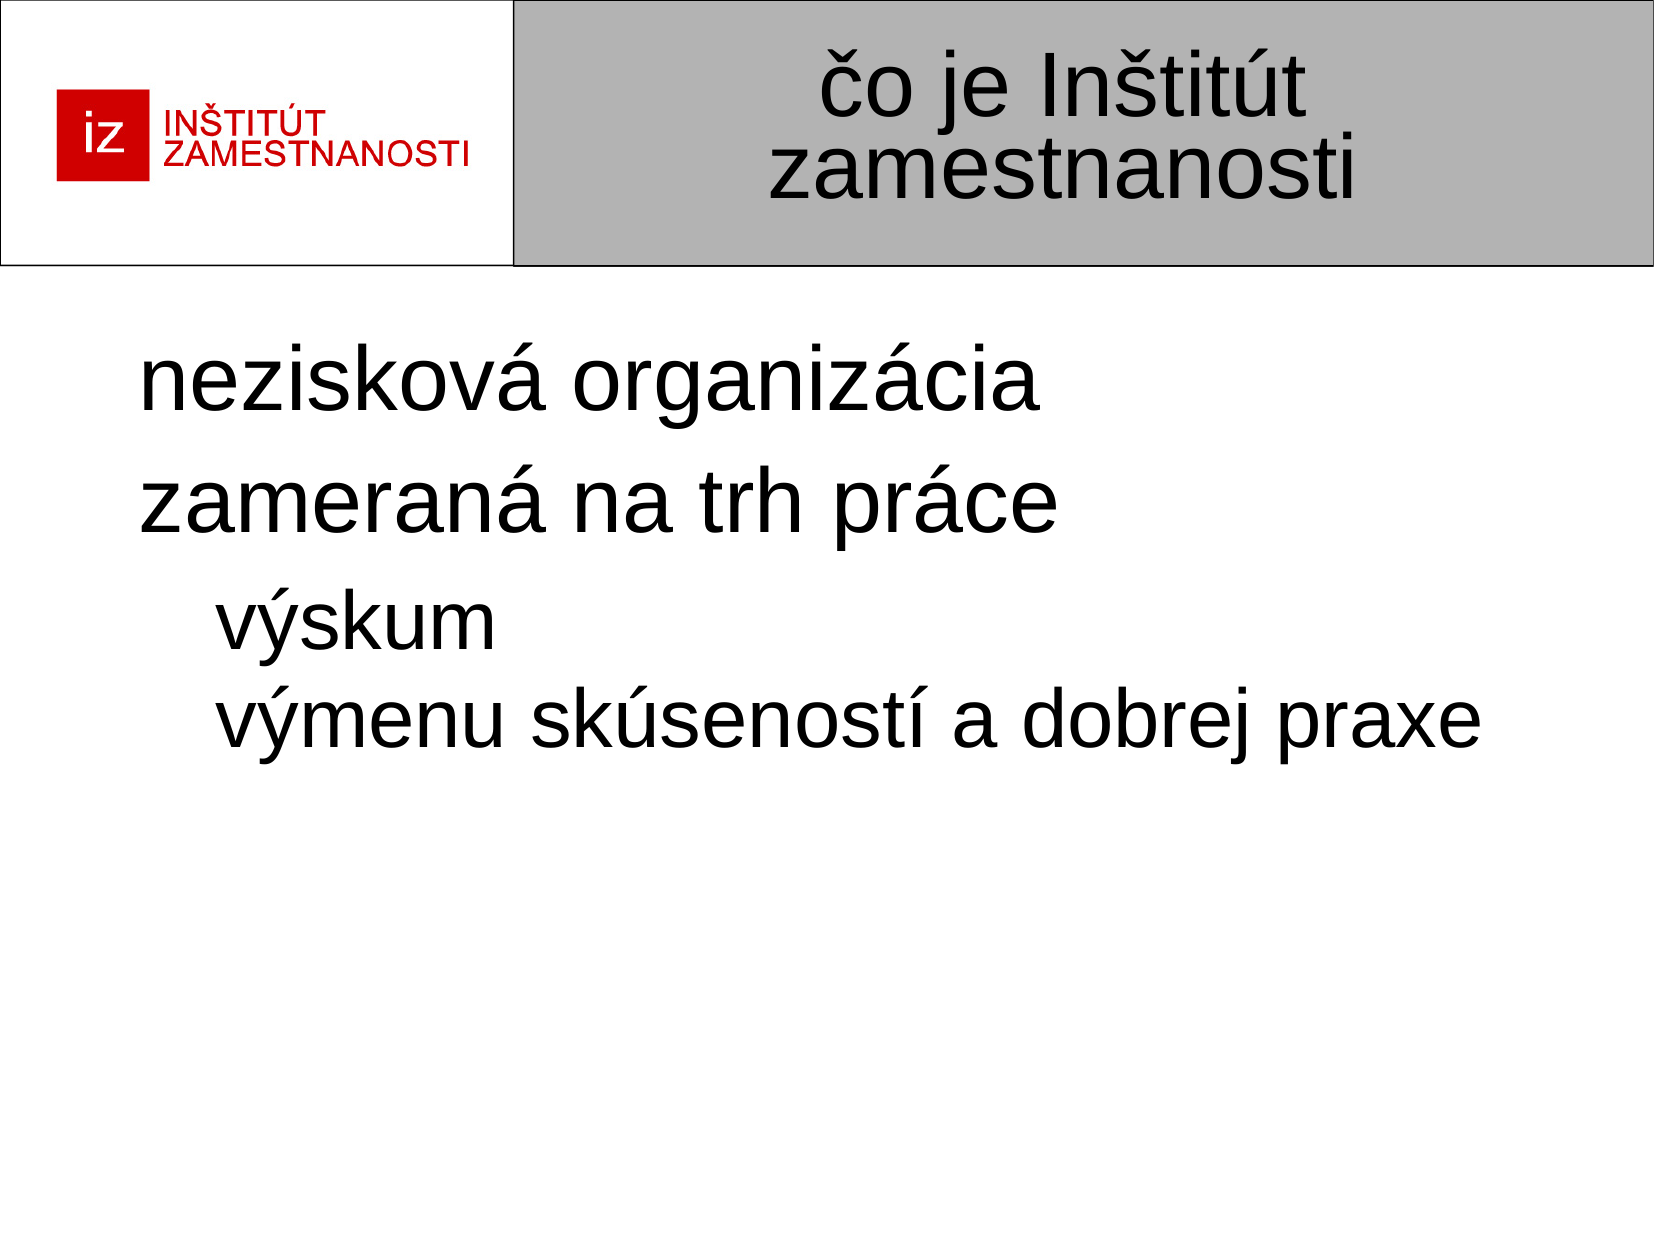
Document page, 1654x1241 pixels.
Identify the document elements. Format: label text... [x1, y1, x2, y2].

picture [5, 8, 513, 257]
list nezisková organizácia zameraná na trh práce výskum výmenu skúseností a dobrej praxe [121, 344, 1534, 1127]
title čo je Inštitút zamestnanosti [561, 29, 1565, 237]
text_box [0, 0, 1654, 266]
